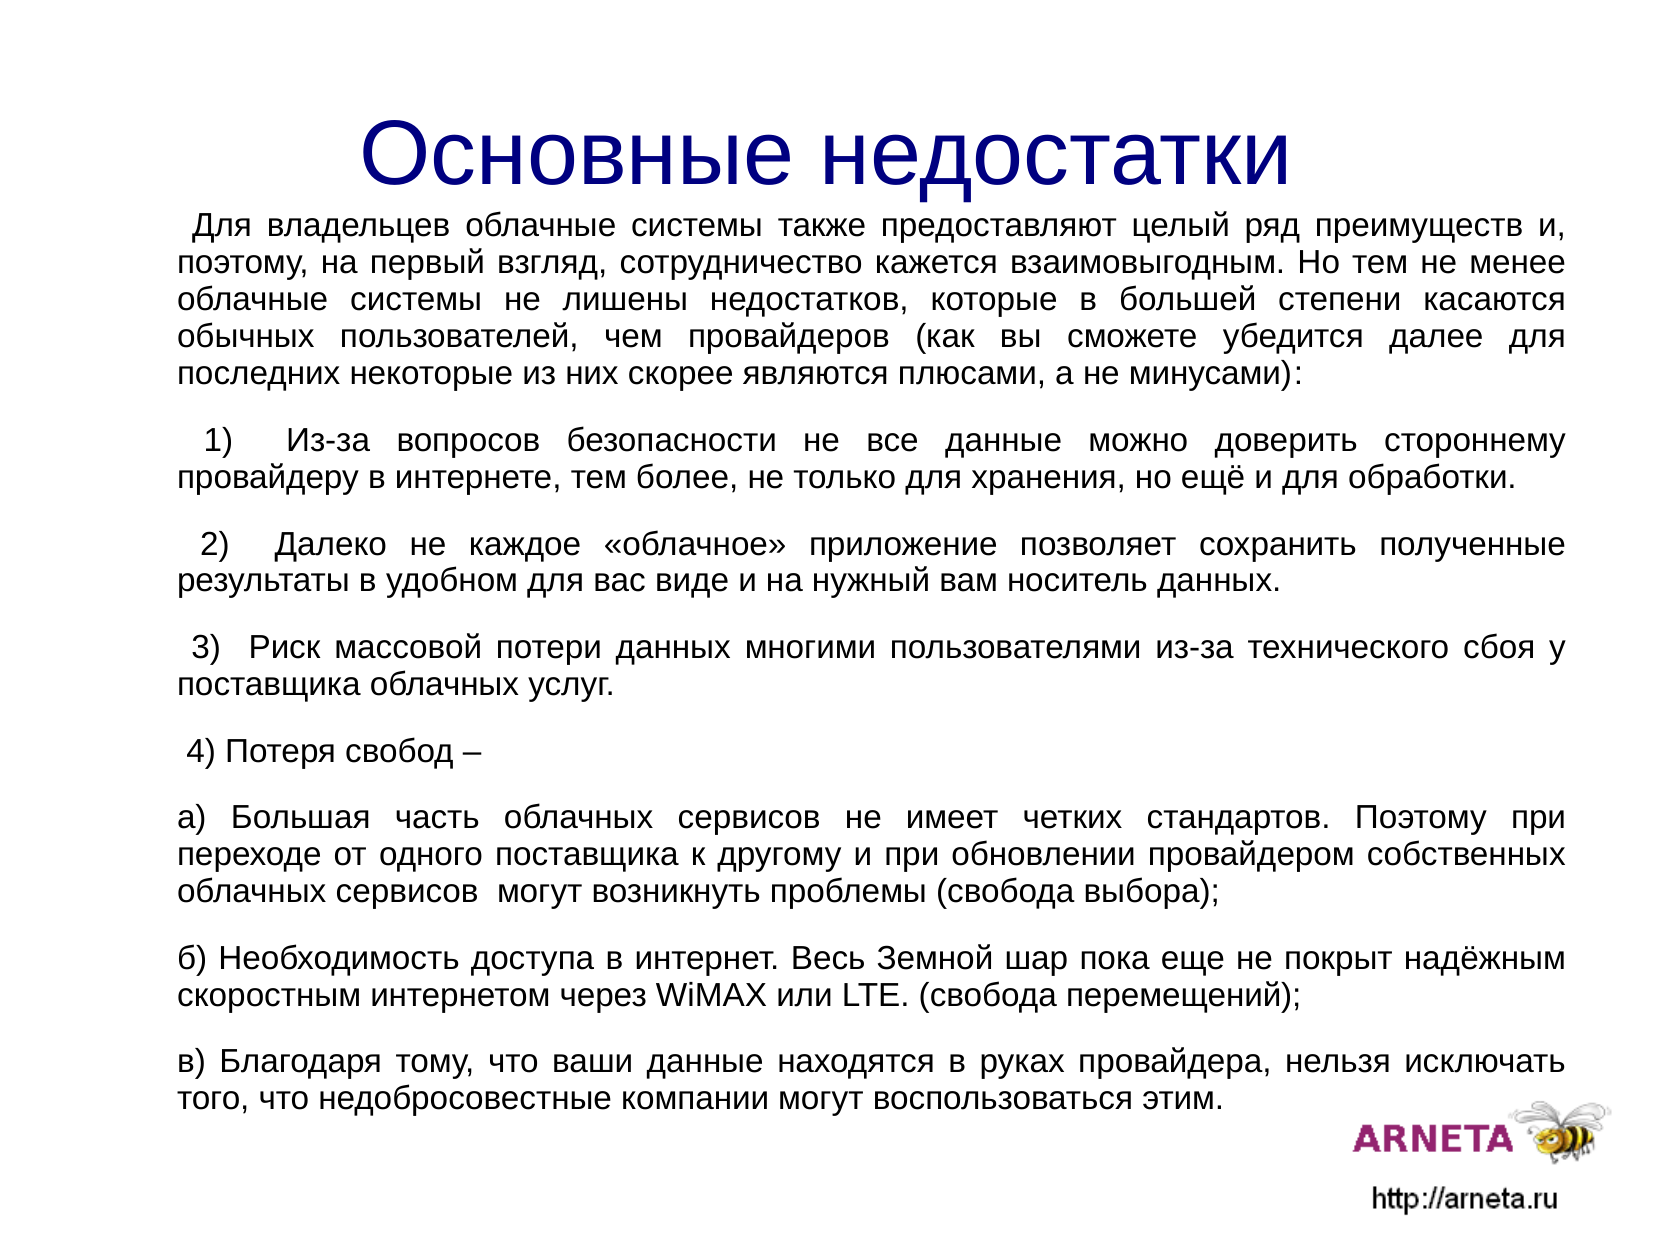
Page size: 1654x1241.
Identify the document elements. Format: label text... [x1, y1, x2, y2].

list Для владельцев облачные системы также предоставляют целый ряд преимуществ и, поэтому, на первый взгляд, сотрудничество кажется взаимовыгодным. Но тем не менее облачные системы не лишены недостатков, которые в большей степени касаются обычных пользователей, чем провайдеров (как вы сможете убедится далее для последних некоторые из них скорее являются плюсами, а не минусами): 1) Из-за вопросов безопасности не все данные можно доверить стороннему провайдеру в интернете, тем более, не только для хранения, но ещё и для обработки. 2) Далеко не каждое «облачное» приложение позволяет сохранить полученные результаты в удобном для вас виде и на нужный вам носитель данных. 3) Риск массовой потери данных многими пользователями из-за технического сбоя у поставщика облачных услуг. 4) Потеря свобод – а) Большая часть облачных сервисов не имеет четких стандартов. Поэтому при переходе от одного поставщика к другому и при обновлении провайдером собственных облачных сервисов могут возникнуть проблемы (свобода выбора); б) Необходимость доступа в интернет. Весь Земной шар пока еще не покрыт надёжным скоростным интернетом через WiMAX или LTE. (свобода перемещений); в) Благодаря тому, что ваши данные находятся в руках провайдера, нельзя исключать того, что недобросовестные компании могут воспользоваться этим. [177, 206, 1568, 1211]
title Основные недостатки [82, 49, 1571, 257]
picture [1328, 1092, 1640, 1223]
